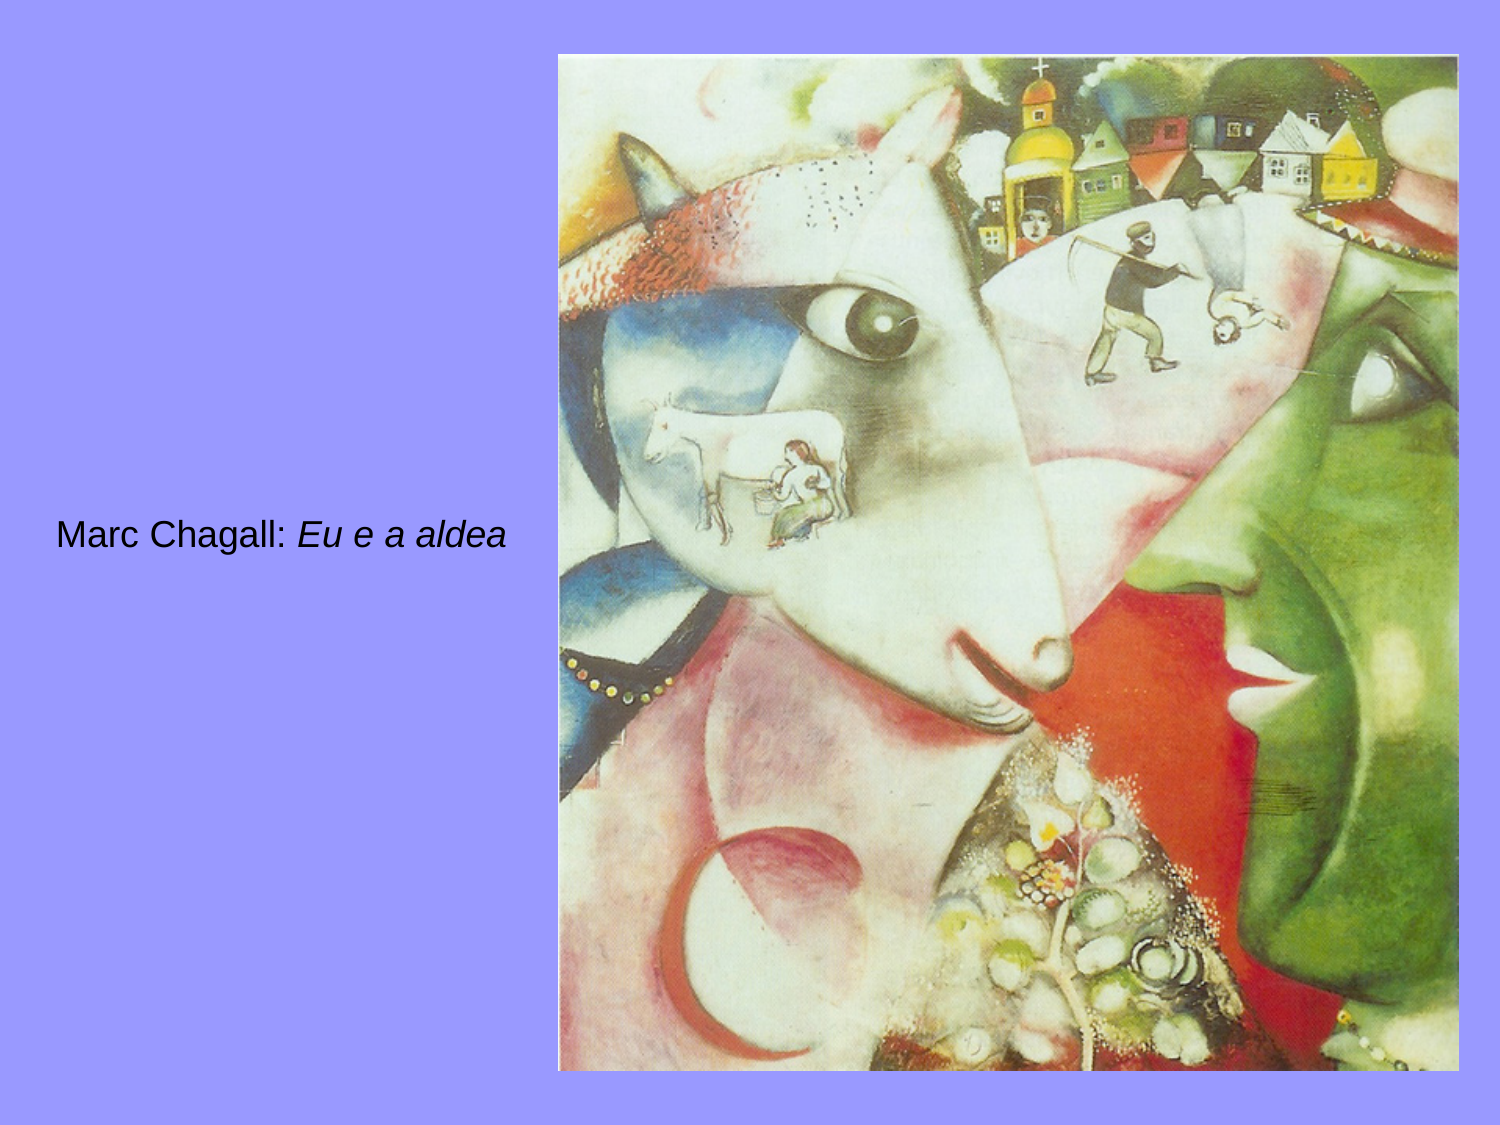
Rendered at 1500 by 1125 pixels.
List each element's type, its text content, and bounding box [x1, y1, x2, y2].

picture [558, 54, 1459, 1071]
text_box Marc Chagall: Eu e a aldea [41, 502, 523, 563]
